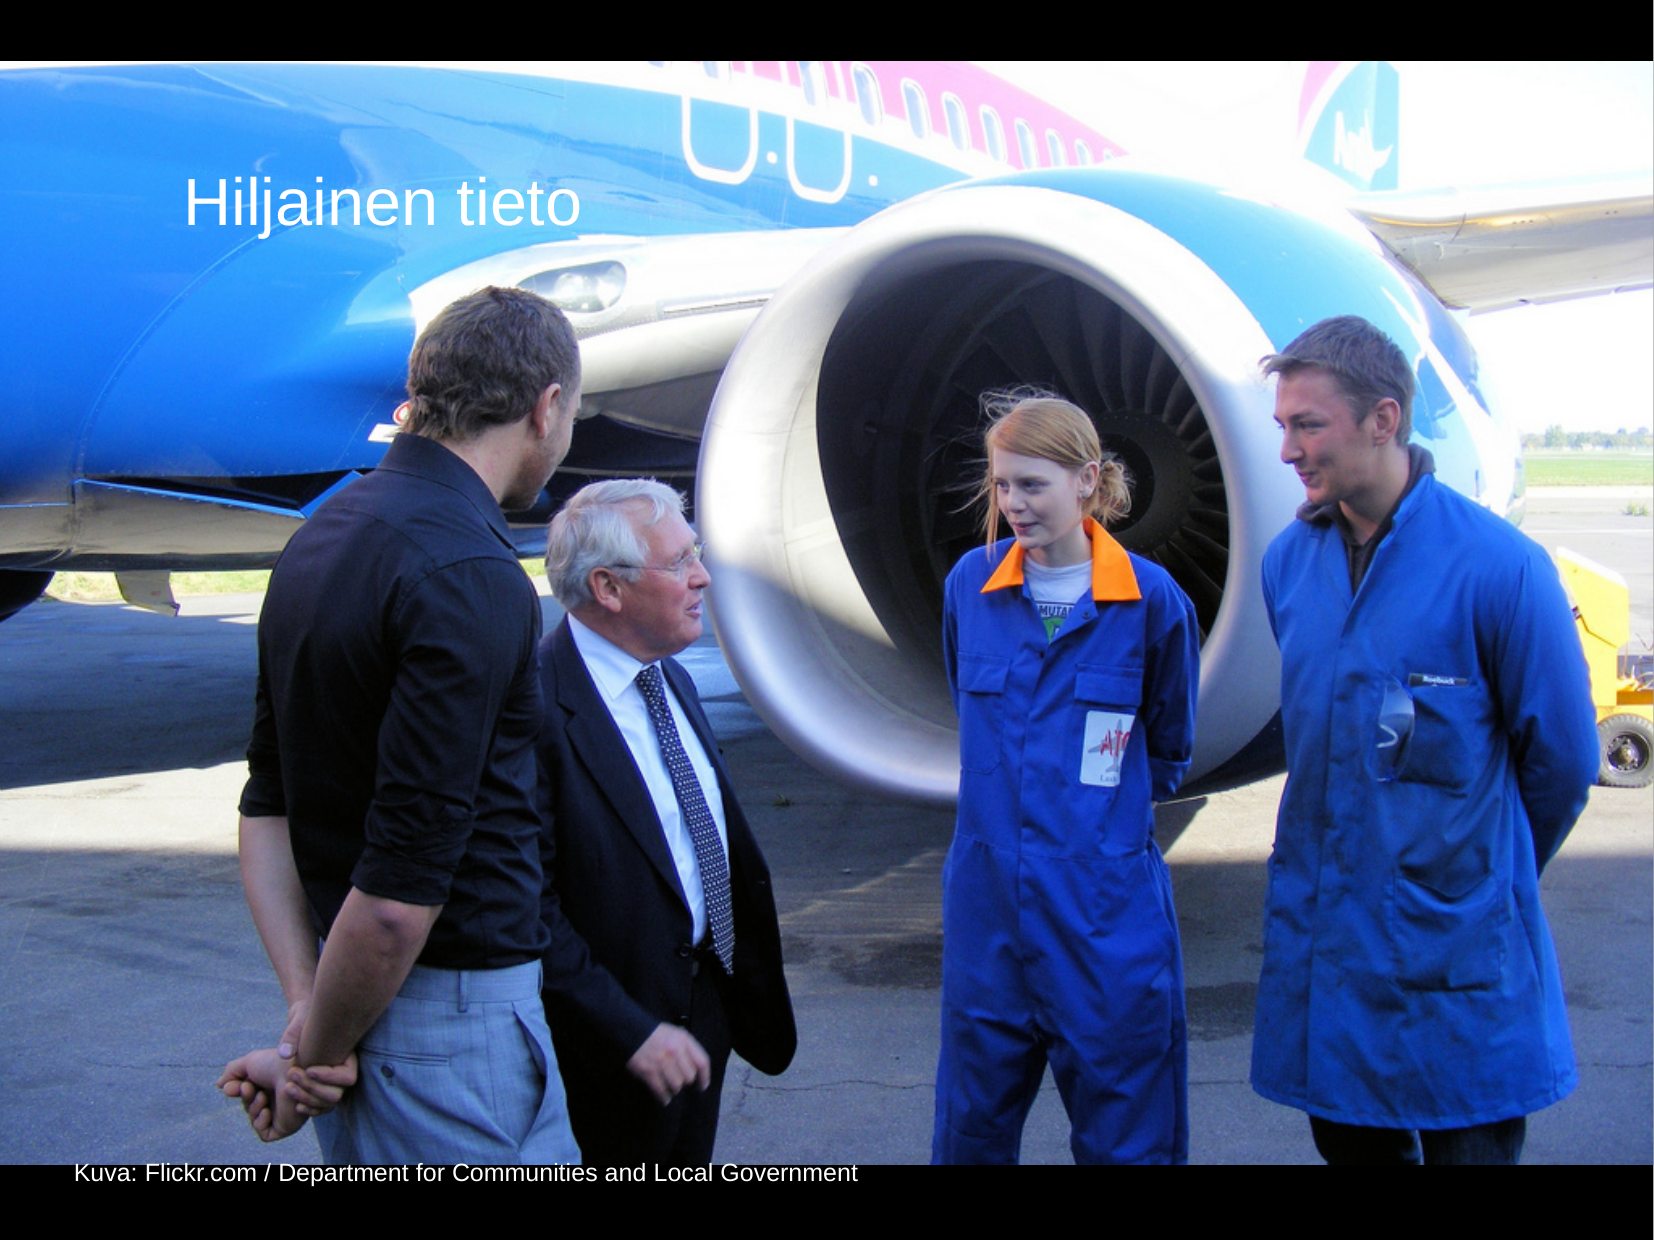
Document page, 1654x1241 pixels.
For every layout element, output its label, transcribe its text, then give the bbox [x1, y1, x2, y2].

text_box Hiljainen tieto [183, 124, 1105, 282]
picture [0, 61, 1654, 1165]
text_box Kuva: Flickr.com / Department for Communities and Local Government [59, 1151, 1536, 1195]
